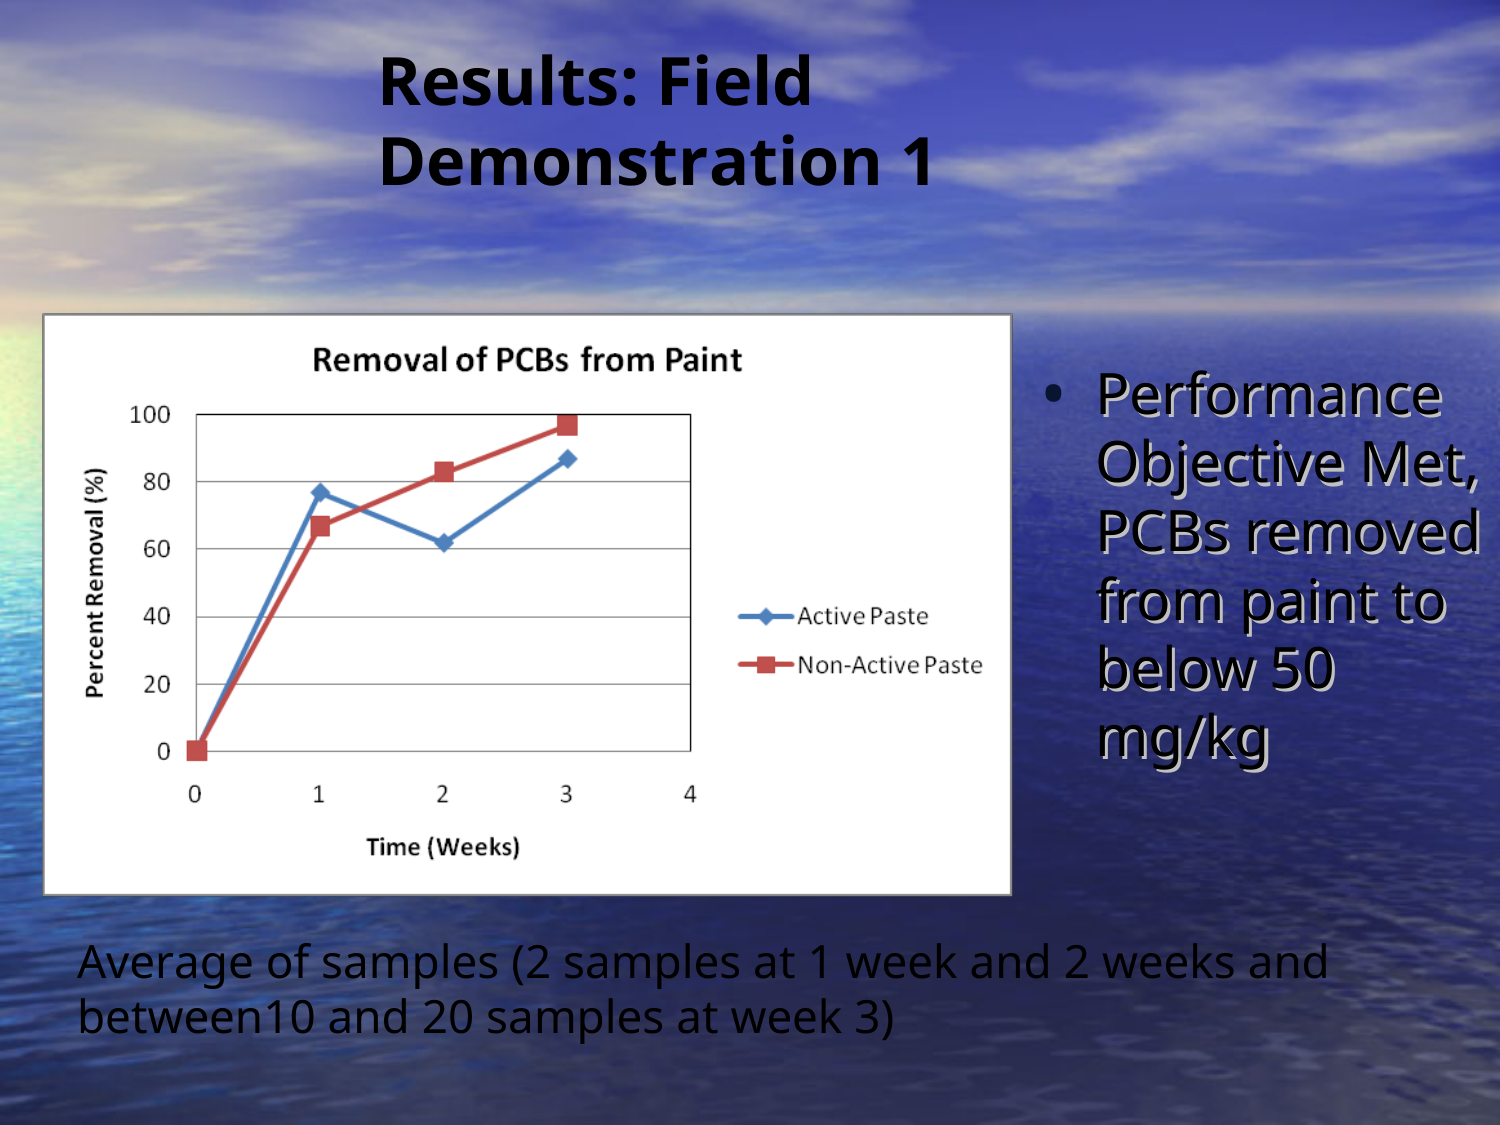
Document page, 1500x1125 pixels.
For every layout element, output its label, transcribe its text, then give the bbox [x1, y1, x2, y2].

text_box Average of samples (2 samples at 1 week and 2 weeks and between10 and 20 samples at week 3) [62, 924, 1476, 1051]
text_box Results: Field Demonstration 1 [362, 87, 1188, 151]
list Performance Objective Met, PCBs removed from paint to below 50 mg/kg [1024, 350, 1500, 801]
picture [0, 0, 1500, 1125]
